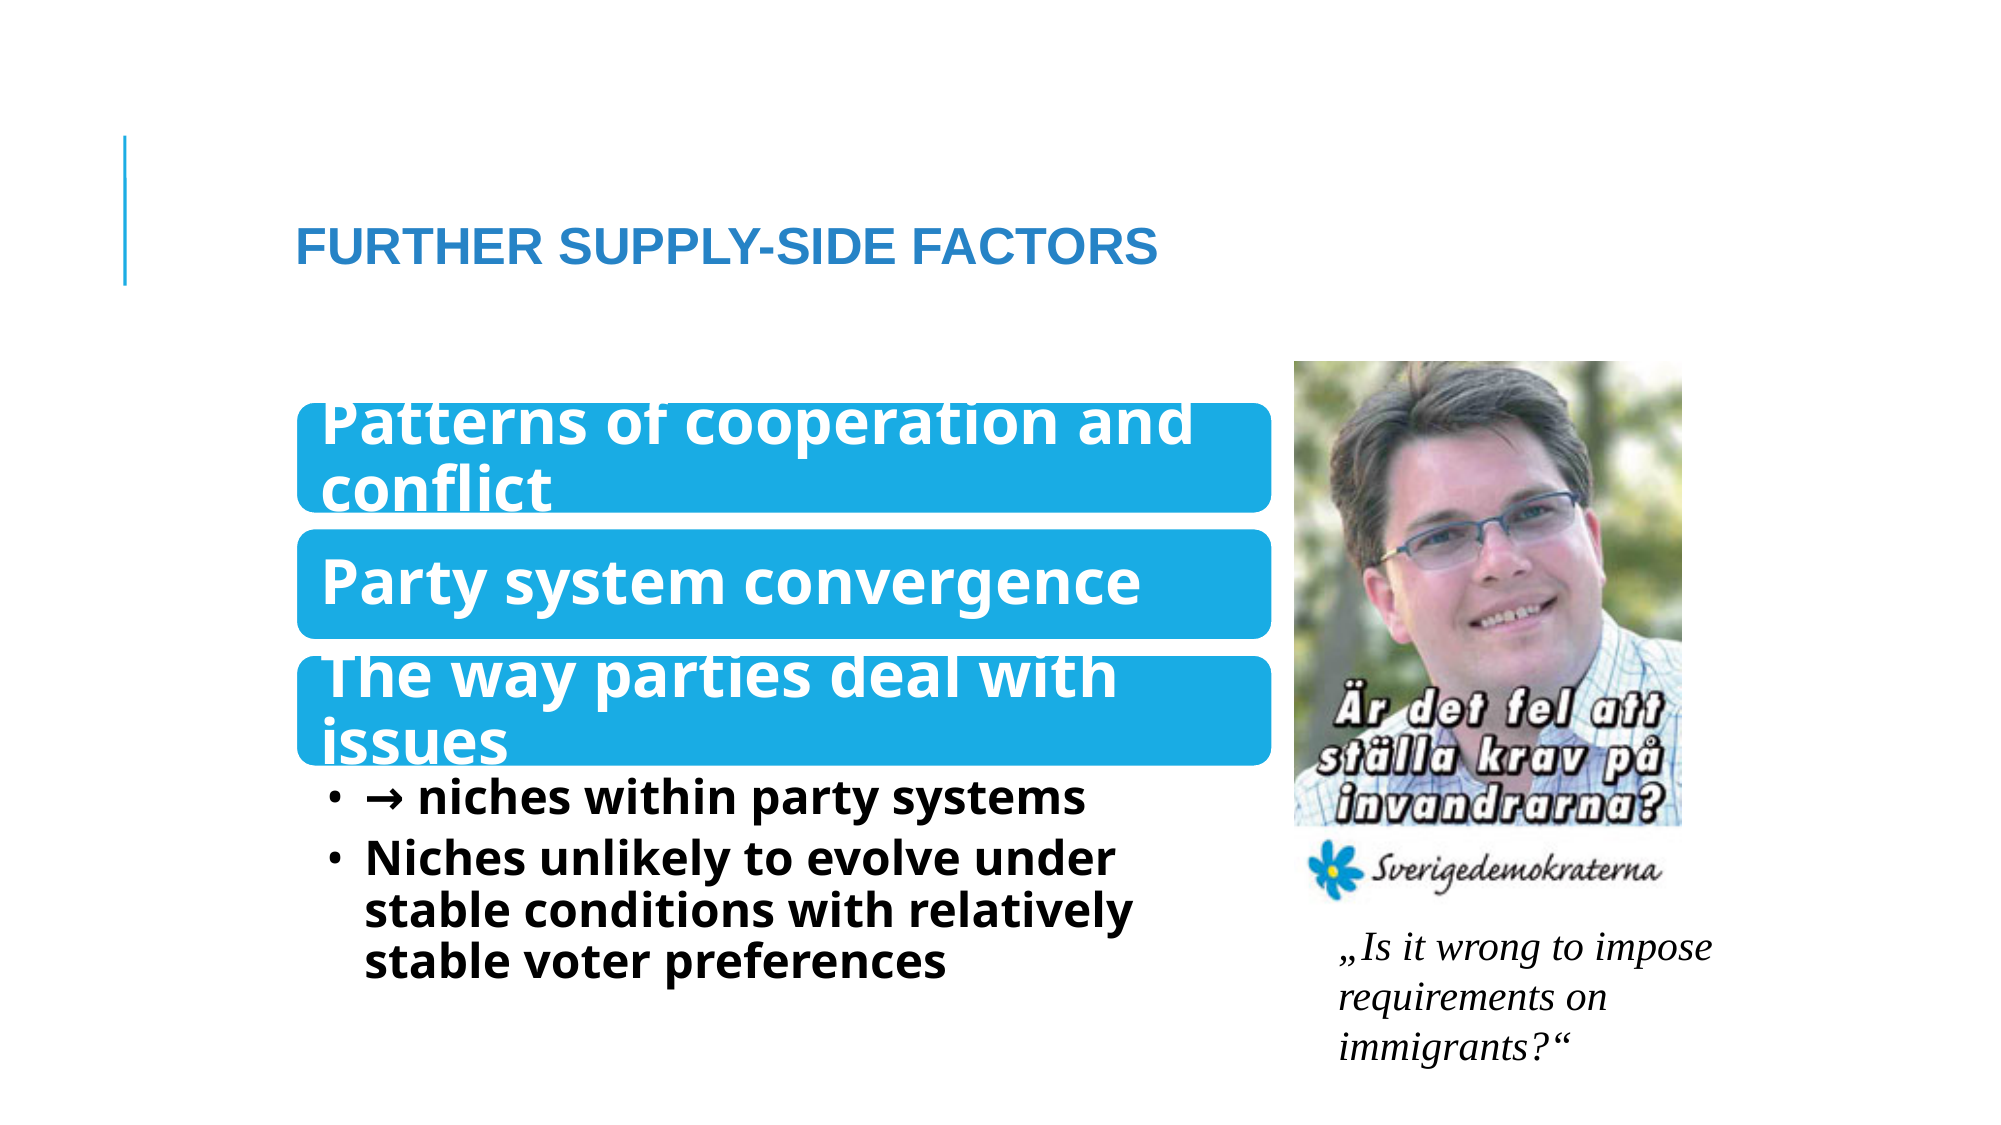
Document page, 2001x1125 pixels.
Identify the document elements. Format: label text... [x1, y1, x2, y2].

text_box [302, 762, 1267, 766]
text_box [1092, 654, 1268, 660]
text_box → niches within party systems Niches unlikely to evolve under stable conditions with relatively stable voter preferences [295, 766, 1273, 986]
text_box [295, 401, 1267, 514]
text_box The way parties deal with issues [301, 660, 1268, 762]
text_box [1268, 661, 1273, 761]
text_box [1268, 408, 1273, 508]
text_box [295, 528, 1267, 641]
picture [1294, 361, 1682, 910]
text_box „Is it wrong to impose requirements on immigrants?“ [1323, 910, 1750, 1077]
text_box [957, 654, 1083, 660]
text_box Patterns of cooperation and conflict [301, 407, 1268, 509]
text_box [659, 401, 1181, 407]
text_box [864, 654, 948, 660]
text_box [1268, 534, 1273, 634]
text_box [1191, 401, 1268, 407]
title FURTHER SUPPLY-SIDE FACTORS [295, 87, 1682, 276]
text_box [295, 654, 321, 762]
text_box Party system convergence [301, 533, 1268, 635]
text_box [350, 401, 650, 407]
text_box [370, 654, 854, 660]
